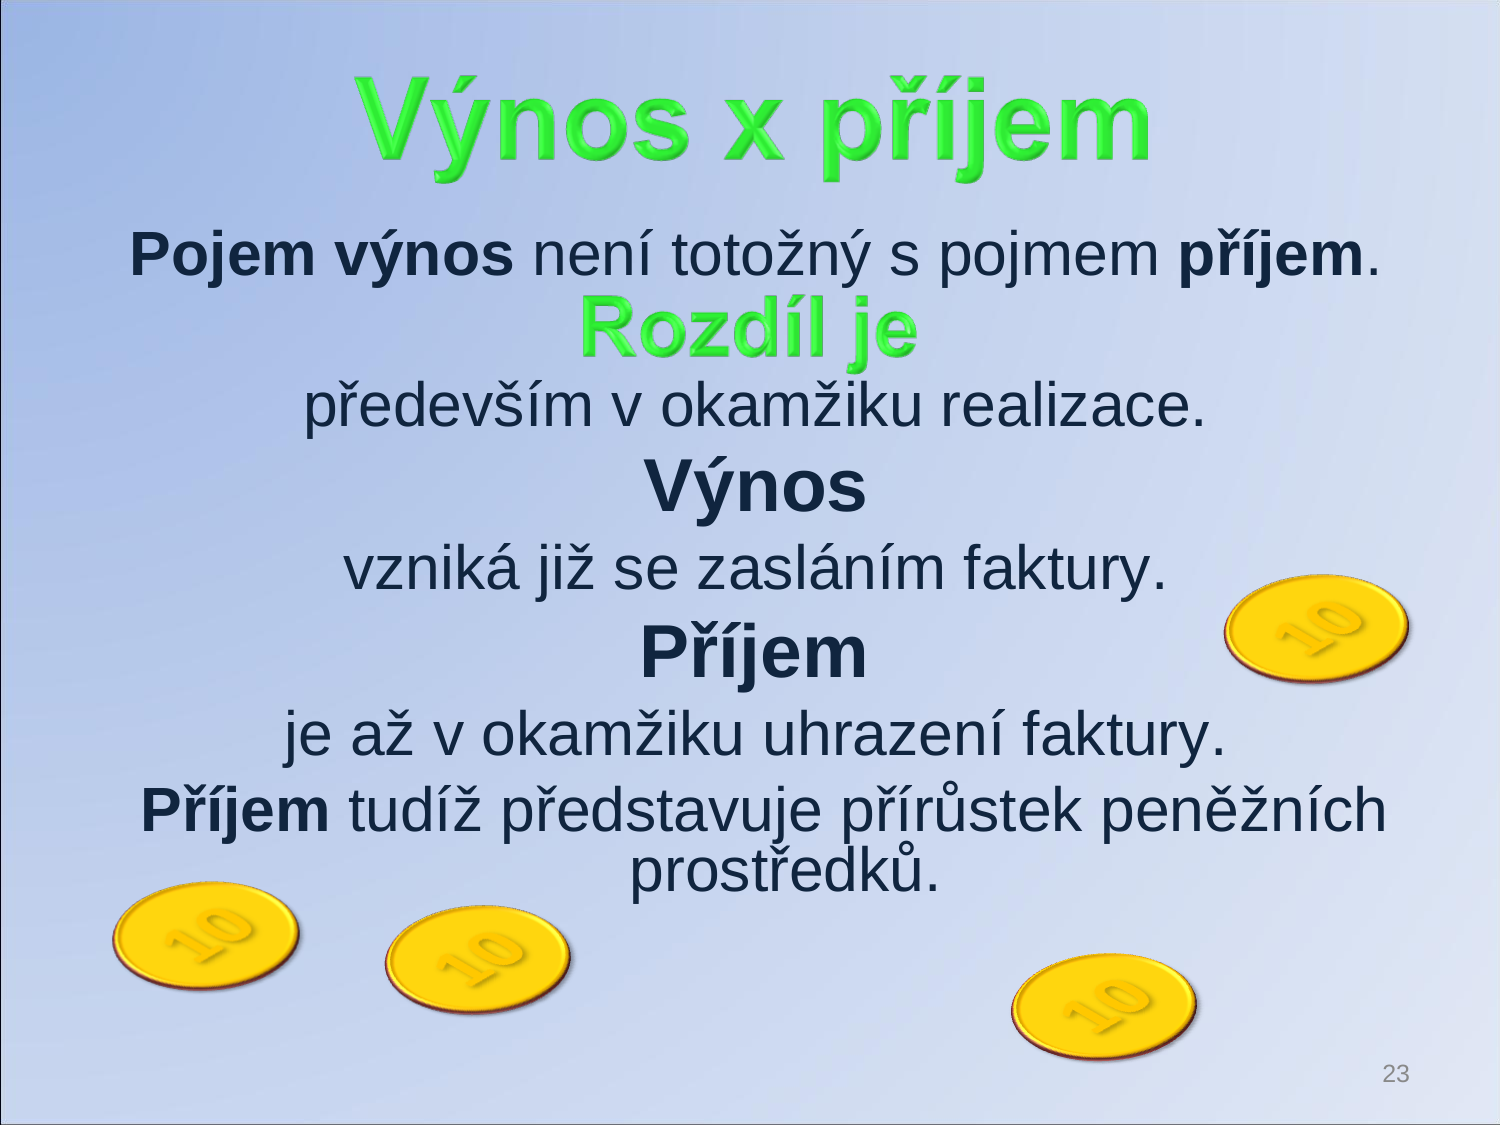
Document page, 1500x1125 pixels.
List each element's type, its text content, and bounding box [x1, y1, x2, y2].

picture [0, 0, 1500, 1125]
text_box <číslo> [1074, 1042, 1426, 1103]
list Pojem výnos není totožný s pojmem příjem. především v okamžiku realizace. Výnos vzniká již se zasláním faktury. Příjem je až v okamžiku uhrazení faktury. Příjem tudíž představuje přírůstek peněžních prostředků. [64, 220, 1447, 987]
